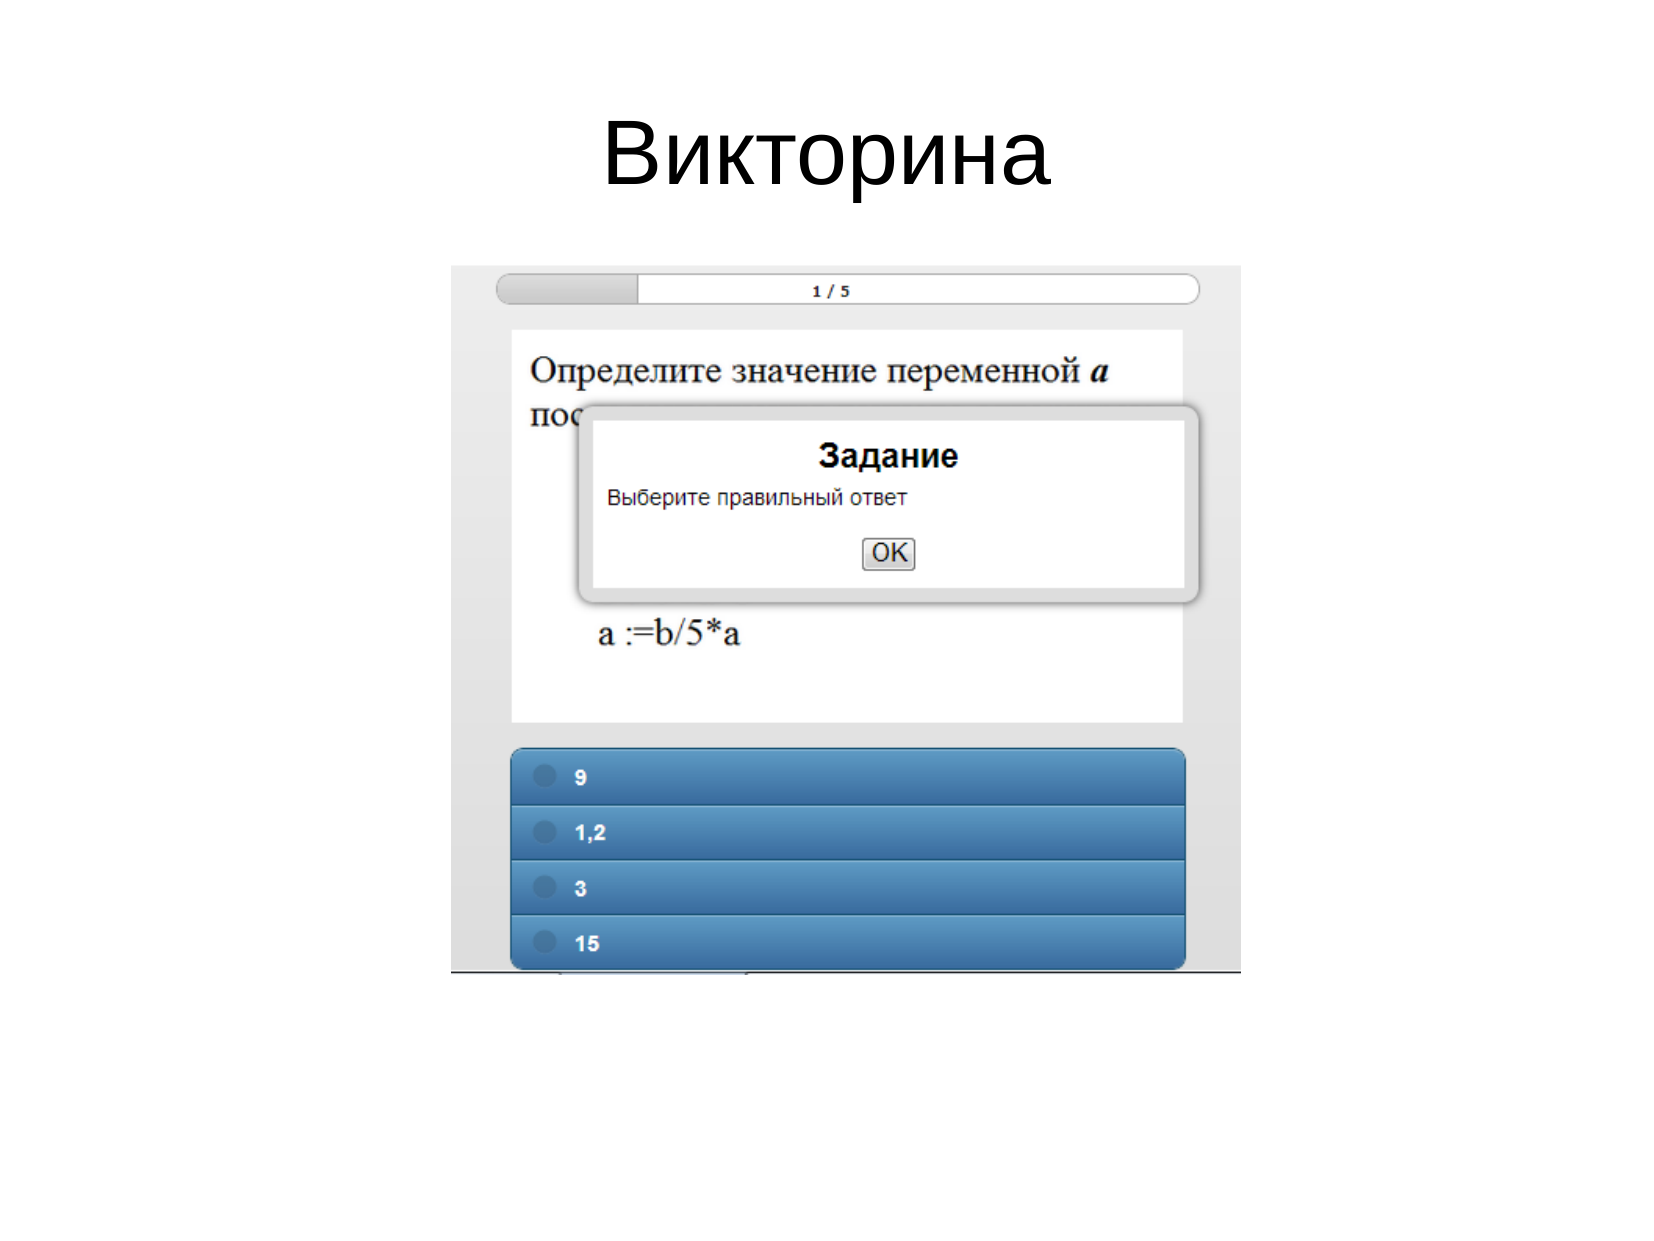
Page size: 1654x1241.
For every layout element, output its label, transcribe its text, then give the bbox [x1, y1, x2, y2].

title Викторина [82, 49, 1571, 257]
picture [451, 258, 1241, 975]
